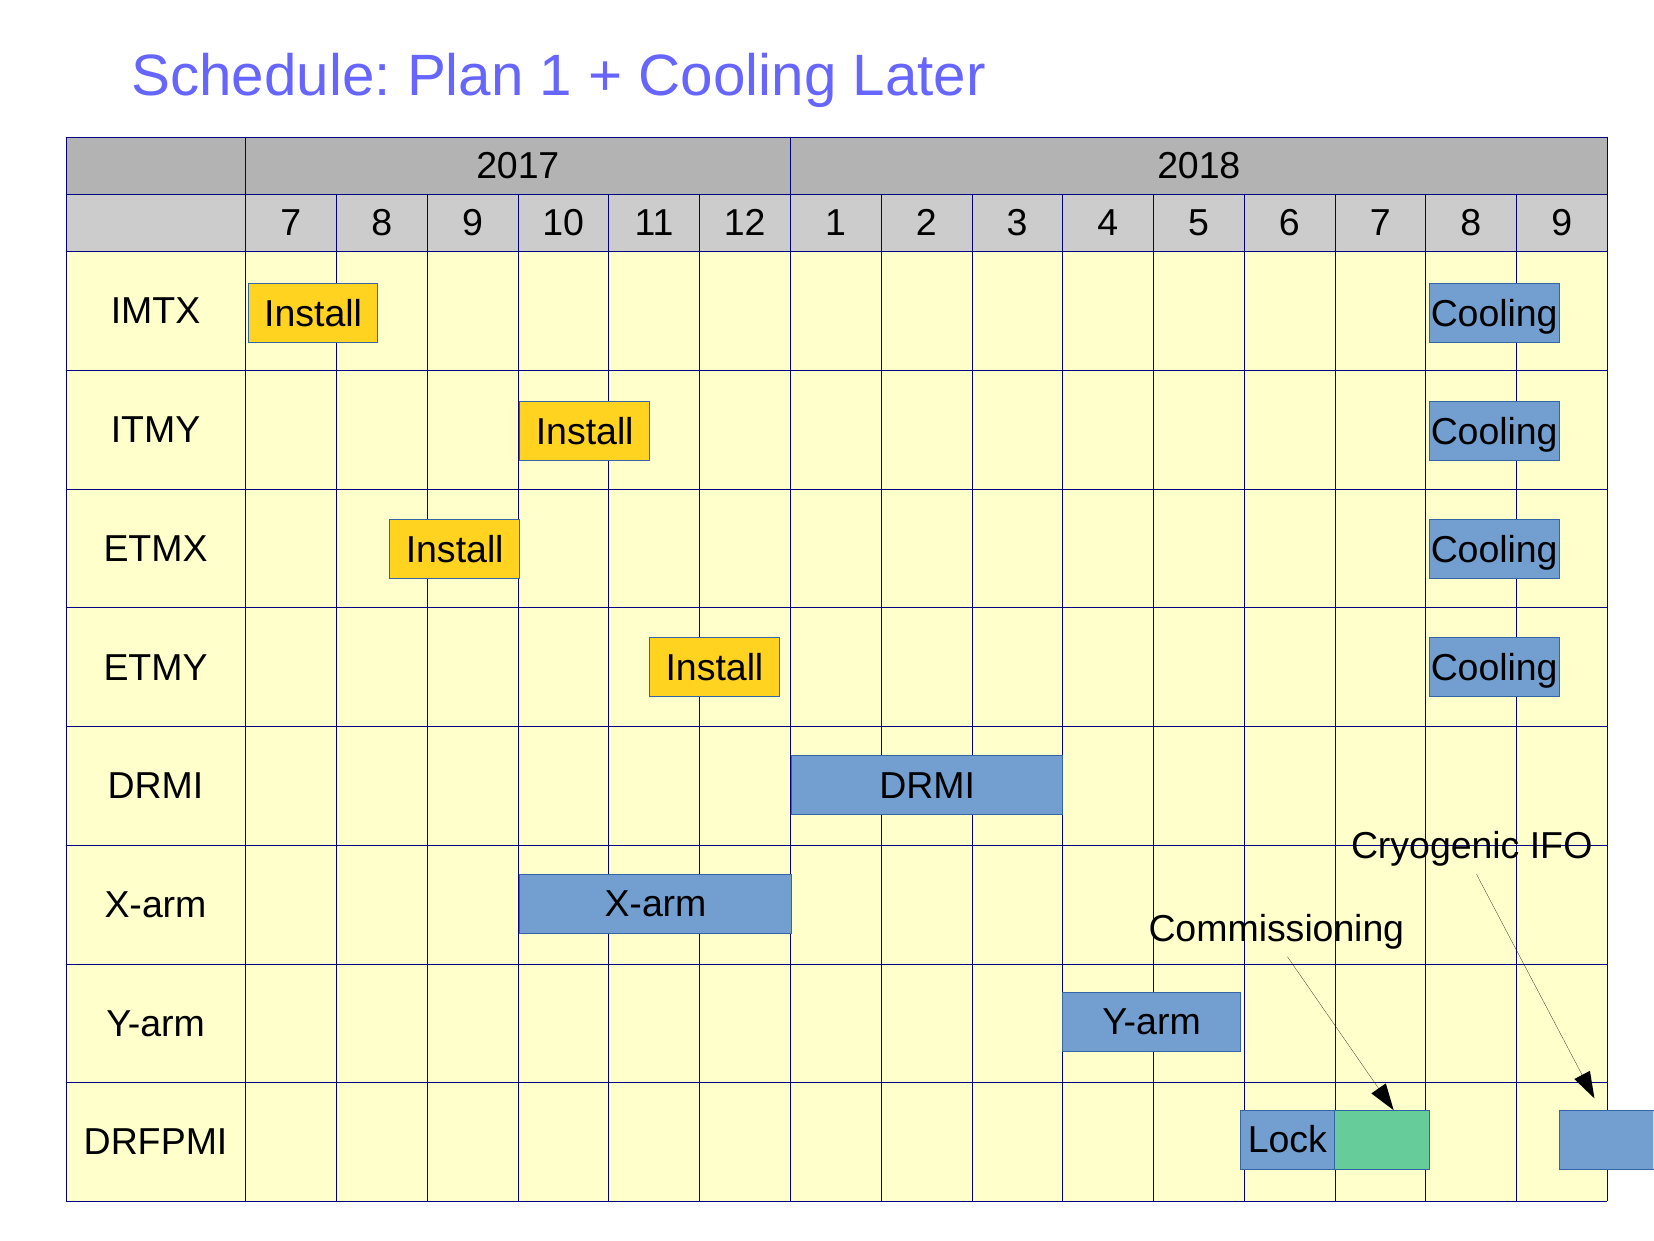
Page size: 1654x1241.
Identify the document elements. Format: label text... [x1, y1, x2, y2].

text_box Commissioning [1133, 899, 1419, 957]
table_cell [1063, 371, 1153, 489]
table_cell [609, 1083, 699, 1201]
table_cell [882, 252, 972, 370]
table_cell [882, 965, 972, 1082]
table_cell [1336, 1029, 1373, 1082]
table_cell 6 [1245, 195, 1335, 251]
table_cell X-arm [67, 846, 245, 964]
table_cell 12 [700, 195, 790, 251]
table_cell [1517, 490, 1607, 607]
table_cell [1245, 252, 1335, 370]
table_cell [882, 371, 972, 489]
table_cell [1154, 1083, 1244, 1201]
table_cell [1517, 1083, 1607, 1201]
table_cell [1426, 965, 1516, 1082]
table_cell [1245, 608, 1335, 726]
table_cell [1154, 846, 1244, 899]
table_cell [1517, 875, 1607, 964]
table_cell [609, 934, 699, 964]
table_cell [428, 846, 518, 964]
table_cell [519, 490, 608, 607]
text_box [1559, 1110, 1654, 1170]
text_box X-arm [519, 874, 792, 934]
table_cell [791, 252, 881, 370]
table_cell [1154, 965, 1244, 1082]
text_box Install [519, 401, 650, 461]
table_cell [1154, 608, 1244, 726]
table_cell [246, 846, 336, 964]
table_cell [1245, 957, 1291, 964]
table_cell [1063, 252, 1153, 370]
table_cell [1517, 727, 1607, 817]
table_cell 10 [519, 195, 608, 251]
table_cell [973, 1083, 1062, 1201]
table_cell [609, 371, 699, 489]
text_box DRMI [791, 755, 1063, 815]
table_cell [1154, 371, 1244, 489]
table_cell [700, 608, 790, 726]
table_cell Y-arm [67, 965, 245, 1082]
table_header 2018 [791, 138, 1607, 194]
table_cell [1517, 608, 1607, 726]
table_cell [428, 608, 518, 726]
text_box Install [389, 519, 520, 579]
table_cell [1336, 1170, 1425, 1201]
table_cell [1336, 371, 1425, 489]
table_cell [973, 846, 1062, 964]
table_cell 8 [1426, 195, 1516, 251]
table_cell [1517, 252, 1607, 370]
table_cell [519, 1083, 608, 1201]
table_cell [519, 608, 608, 726]
table_cell [428, 490, 518, 519]
table_cell 1 [791, 195, 881, 251]
table_cell [1063, 608, 1153, 726]
table_cell [1336, 727, 1425, 817]
table_cell [882, 1083, 972, 1201]
table_cell [1336, 875, 1425, 964]
table_cell [791, 490, 881, 607]
table_cell [882, 490, 972, 607]
table_cell [519, 965, 608, 1082]
table_cell [882, 727, 972, 755]
table_cell [973, 608, 1062, 726]
table_header [67, 138, 245, 194]
table_cell [1387, 1083, 1425, 1110]
table_cell 5 [1154, 195, 1244, 251]
text_box Schedule: Plan 1 + Cooling Later [116, 35, 1002, 116]
table_cell [1426, 875, 1516, 964]
table_cell [1426, 252, 1516, 370]
table_cell [1245, 727, 1335, 845]
table_cell [791, 727, 881, 755]
table_cell [1154, 490, 1244, 607]
table_cell [246, 1083, 336, 1201]
text_box [1334, 1110, 1430, 1170]
table_cell [973, 490, 1062, 607]
table_cell [337, 846, 427, 964]
table_cell [609, 252, 699, 370]
table_cell [1154, 252, 1244, 370]
table_cell [1063, 1052, 1153, 1082]
table_cell [1336, 608, 1425, 726]
table_cell 8 [337, 195, 427, 251]
table_cell [973, 727, 1062, 755]
table_cell [1245, 846, 1335, 899]
table_cell [700, 371, 790, 489]
table_cell DRMI [67, 727, 245, 845]
table_cell [519, 934, 608, 964]
table_cell [519, 252, 608, 370]
table_cell [609, 490, 699, 607]
text_box Y-arm [1062, 992, 1241, 1052]
table_cell [700, 965, 790, 1082]
table_cell [428, 1083, 518, 1201]
table_cell [1426, 490, 1516, 607]
table_cell [700, 490, 790, 607]
text_box Cooling [1429, 637, 1560, 697]
table_cell [519, 727, 608, 845]
table_cell [700, 727, 790, 845]
table_cell 9 [428, 195, 518, 251]
table_cell 11 [609, 195, 699, 251]
table_cell [1525, 965, 1607, 1082]
table_cell [791, 608, 881, 726]
table_cell [1063, 490, 1153, 607]
table_cell 9 [1517, 195, 1607, 251]
table_cell 7 [246, 195, 336, 251]
table_cell [609, 608, 699, 726]
text_box Install [248, 283, 378, 343]
table_cell [519, 371, 608, 401]
table_cell [1426, 1083, 1516, 1201]
text_box Cooling [1429, 283, 1560, 343]
table_cell 3 [973, 195, 1062, 251]
table_cell [246, 608, 336, 726]
table_cell [1063, 1083, 1153, 1201]
table_cell [337, 727, 427, 845]
table_cell [609, 965, 699, 1082]
table_cell [973, 815, 1062, 845]
table_cell ETMY [67, 608, 245, 726]
table_cell [1336, 252, 1425, 370]
table_cell [1517, 371, 1607, 489]
table_cell [1245, 1170, 1335, 1201]
table_cell [428, 252, 518, 370]
table_cell [1245, 490, 1335, 607]
table_cell [1478, 875, 1516, 947]
table_cell 7 [1336, 195, 1425, 251]
text_box Cooling [1429, 401, 1560, 461]
table_cell [428, 579, 518, 607]
table_cell [337, 1083, 427, 1201]
table_cell [1517, 954, 1523, 964]
table_cell [1336, 1083, 1392, 1110]
table_cell [246, 490, 336, 607]
table_cell [519, 846, 608, 874]
table_cell [1336, 965, 1425, 1082]
table_cell [1245, 1083, 1335, 1110]
table_cell [1154, 727, 1244, 845]
table_cell [882, 846, 972, 964]
table_cell [791, 815, 881, 845]
table_cell [791, 846, 881, 964]
table_cell [1063, 846, 1153, 964]
table_cell [428, 371, 518, 489]
table_cell [246, 252, 336, 370]
table_cell ETMX [67, 490, 245, 607]
table_cell IMTX [67, 252, 245, 370]
table_cell [882, 815, 972, 845]
table_cell [428, 727, 518, 845]
table_cell [882, 608, 972, 726]
table_cell [973, 252, 1062, 370]
table_cell ITMY [67, 371, 245, 489]
table_cell 4 [1063, 195, 1153, 251]
table_cell [1336, 490, 1425, 607]
text_box Install [649, 637, 780, 697]
table_cell [700, 846, 790, 874]
text_box Cooling [1429, 519, 1560, 579]
table_cell [973, 371, 1062, 489]
table_cell [428, 965, 518, 1082]
table_cell [791, 1083, 881, 1201]
table_cell [1245, 965, 1335, 1082]
table_cell [337, 608, 427, 726]
table_cell [1426, 727, 1516, 817]
table_cell [1154, 957, 1244, 964]
table_cell [1063, 965, 1153, 992]
table_cell [519, 461, 608, 489]
table_cell [1294, 965, 1335, 1023]
table_cell [246, 371, 336, 489]
table_cell [609, 846, 699, 874]
table_cell [337, 965, 427, 1082]
table_cell DRFPMI [67, 1083, 245, 1201]
table_cell [337, 490, 427, 607]
table_cell [791, 371, 881, 489]
table_cell [973, 965, 1062, 1082]
table_cell [700, 252, 790, 370]
table_cell [700, 934, 790, 964]
table_cell [1245, 371, 1335, 489]
table_cell [1426, 608, 1516, 726]
table_header 2017 [246, 138, 790, 194]
table_cell [1426, 371, 1516, 489]
table_cell [67, 195, 245, 251]
table_cell [1517, 965, 1581, 1082]
table_cell [609, 727, 699, 845]
table_cell [337, 371, 427, 489]
text_box Lock [1240, 1110, 1334, 1170]
table_cell [791, 965, 881, 1082]
table_cell [246, 965, 336, 1082]
table_cell [1063, 727, 1153, 845]
table_cell [1289, 957, 1335, 964]
text_box Cryogenic IFO [1336, 817, 1608, 875]
table_cell [337, 252, 427, 370]
table_cell 2 [882, 195, 972, 251]
table_cell [700, 1083, 790, 1201]
table_cell [246, 727, 336, 845]
